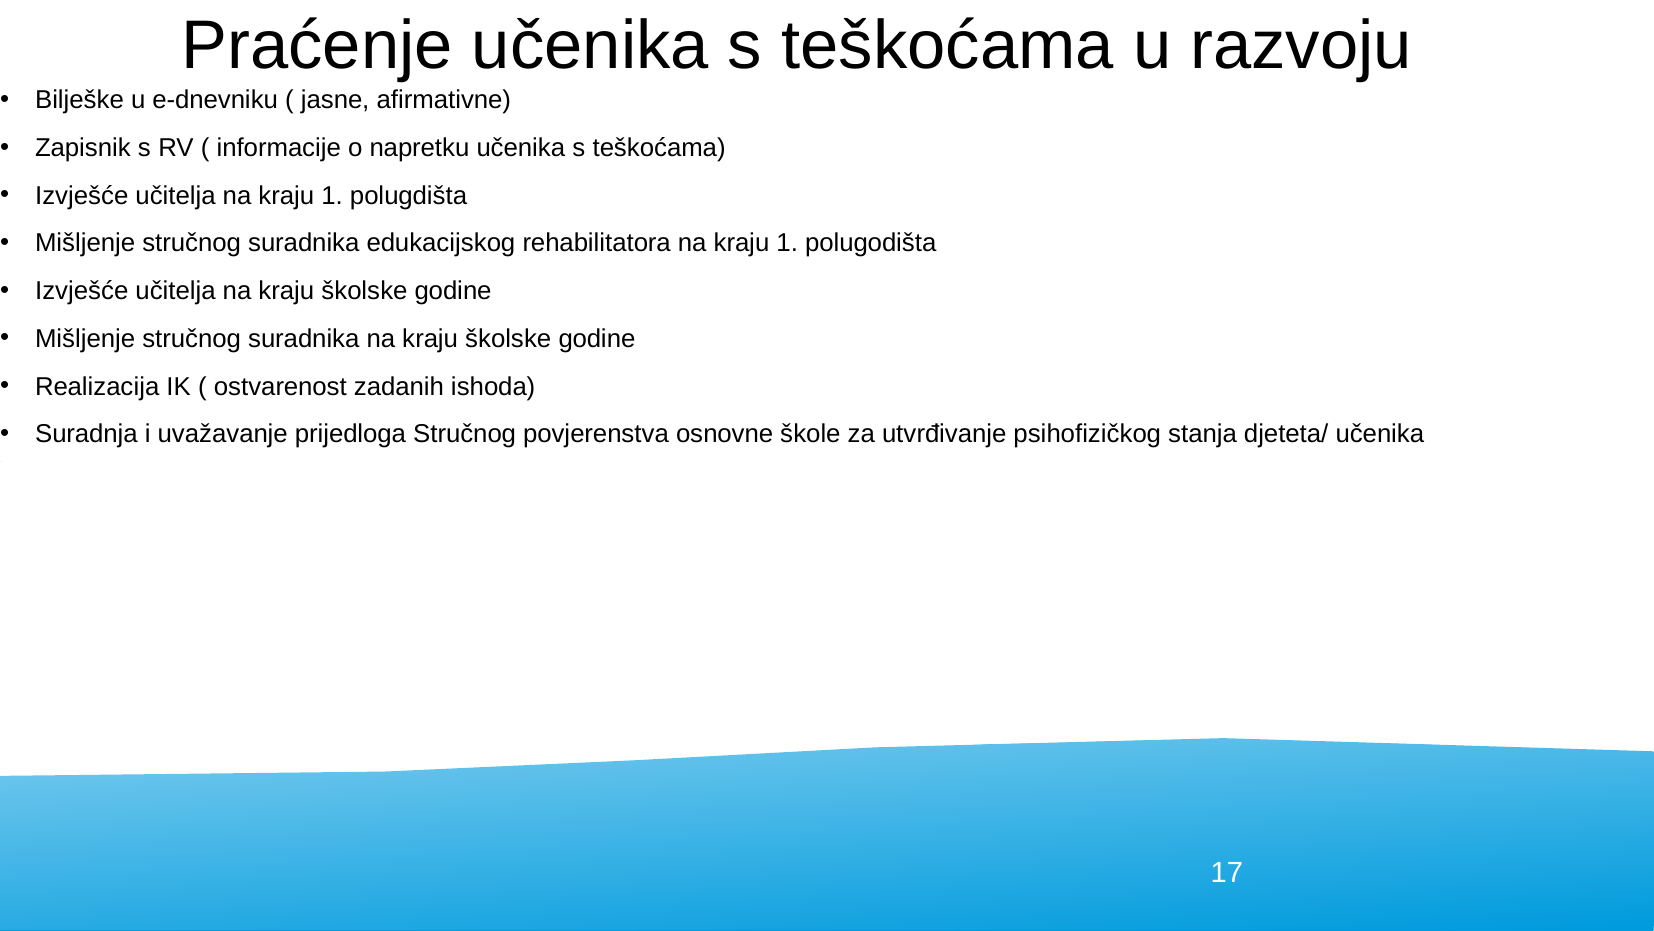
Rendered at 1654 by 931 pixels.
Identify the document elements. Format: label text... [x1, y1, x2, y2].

title Praćenje učenika s teškoćama u razvoju [59, 0, 1536, 59]
list Bilješke u e-dnevniku ( jasne, afirmativne) Zapisnik s RV ( informacije o napretku učenika s teškoćama) Izvješće učitelja na kraju 1. polugdišta Mišljenje stručnog suradnika edukacijskog rehabilitatora na kraju 1. polugodišta Izvješće učitelja na kraju školske godine Mišljenje stručnog suradnika na kraju školske godine Realizacija IK ( ostvarenost zadanih ishoda) Suradnja i uvažavanje prijedloga Stručnog povjerenstva osnovne škole za utvrđivanje psihofizičkog stanja djeteta/ učenika [0, 79, 1536, 455]
